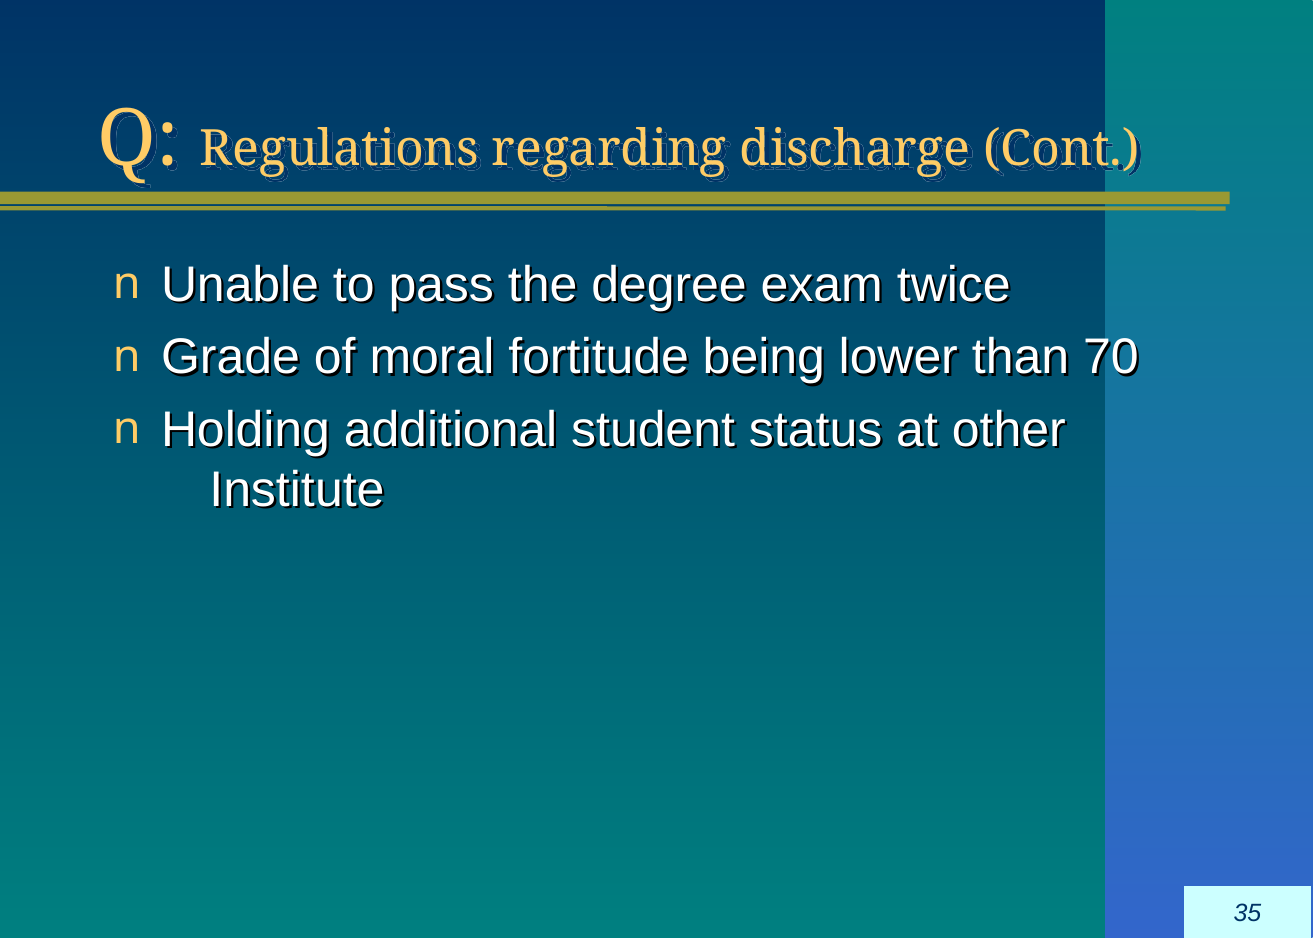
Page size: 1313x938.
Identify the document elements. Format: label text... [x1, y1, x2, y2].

text_box [1105, 0, 1313, 938]
text_box 35 [1185, 887, 1310, 937]
list Unable to pass the degree exam twice Grade of moral fortitude being lower than 70 Holding additional student status at other Institute [99, 244, 1201, 844]
title Q: Regulations regarding discharge (Cont.) [84, 36, 1280, 188]
